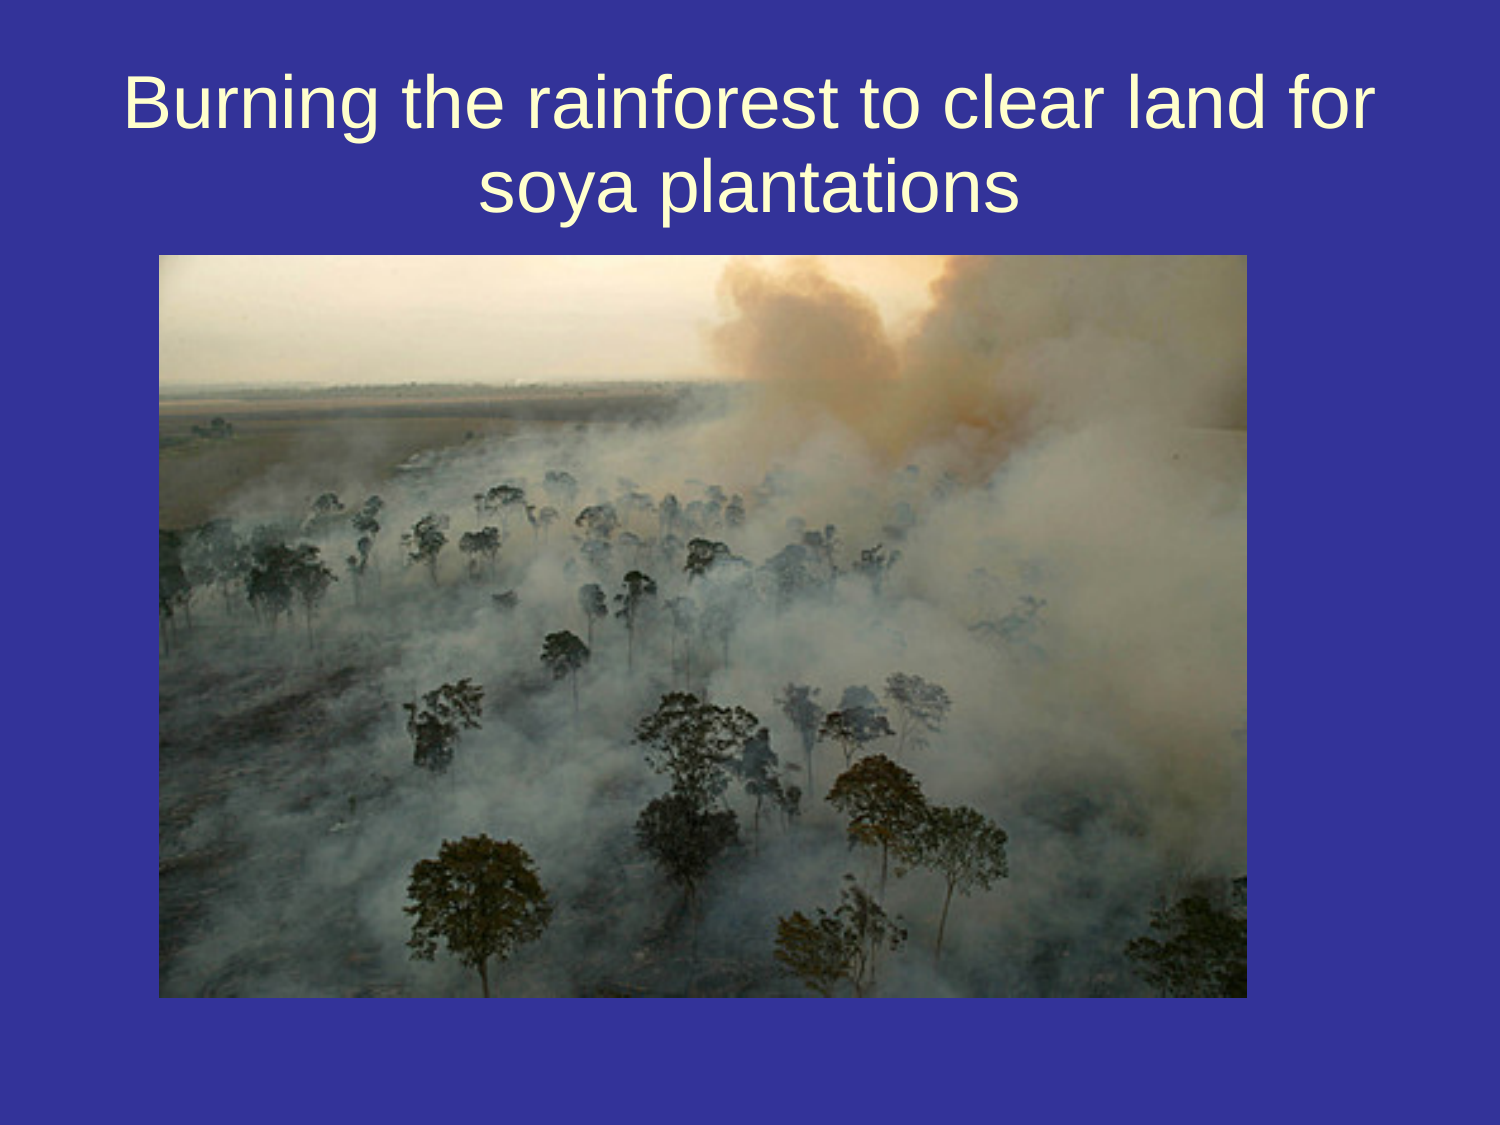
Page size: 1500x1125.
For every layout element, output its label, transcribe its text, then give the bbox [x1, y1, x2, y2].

picture [159, 255, 1247, 998]
title Burning the rainforest to clear land for soya plantations [75, 46, 1426, 243]
